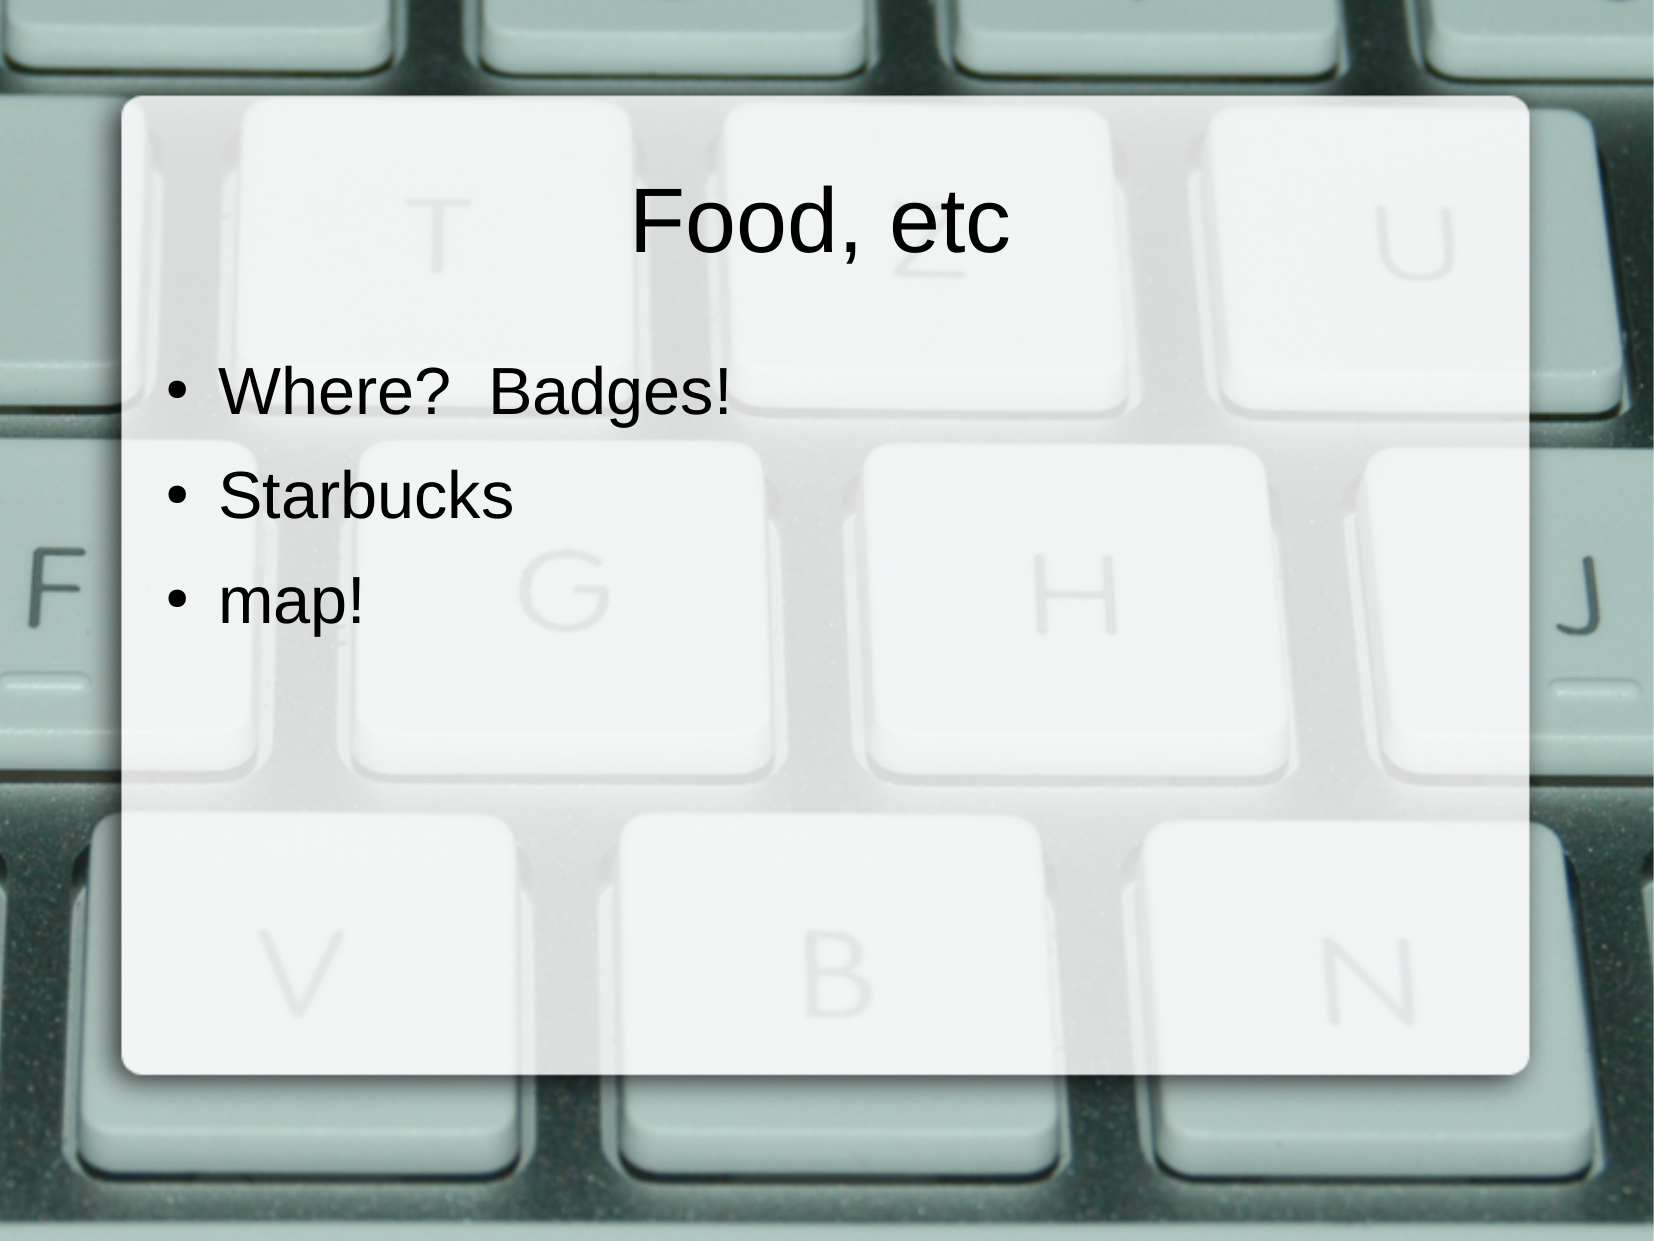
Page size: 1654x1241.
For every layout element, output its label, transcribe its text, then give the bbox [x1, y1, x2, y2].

title Food, etc [135, 125, 1506, 318]
picture [0, 0, 1654, 1241]
list Where? Badges! Starbucks map! [147, 354, 1506, 1049]
